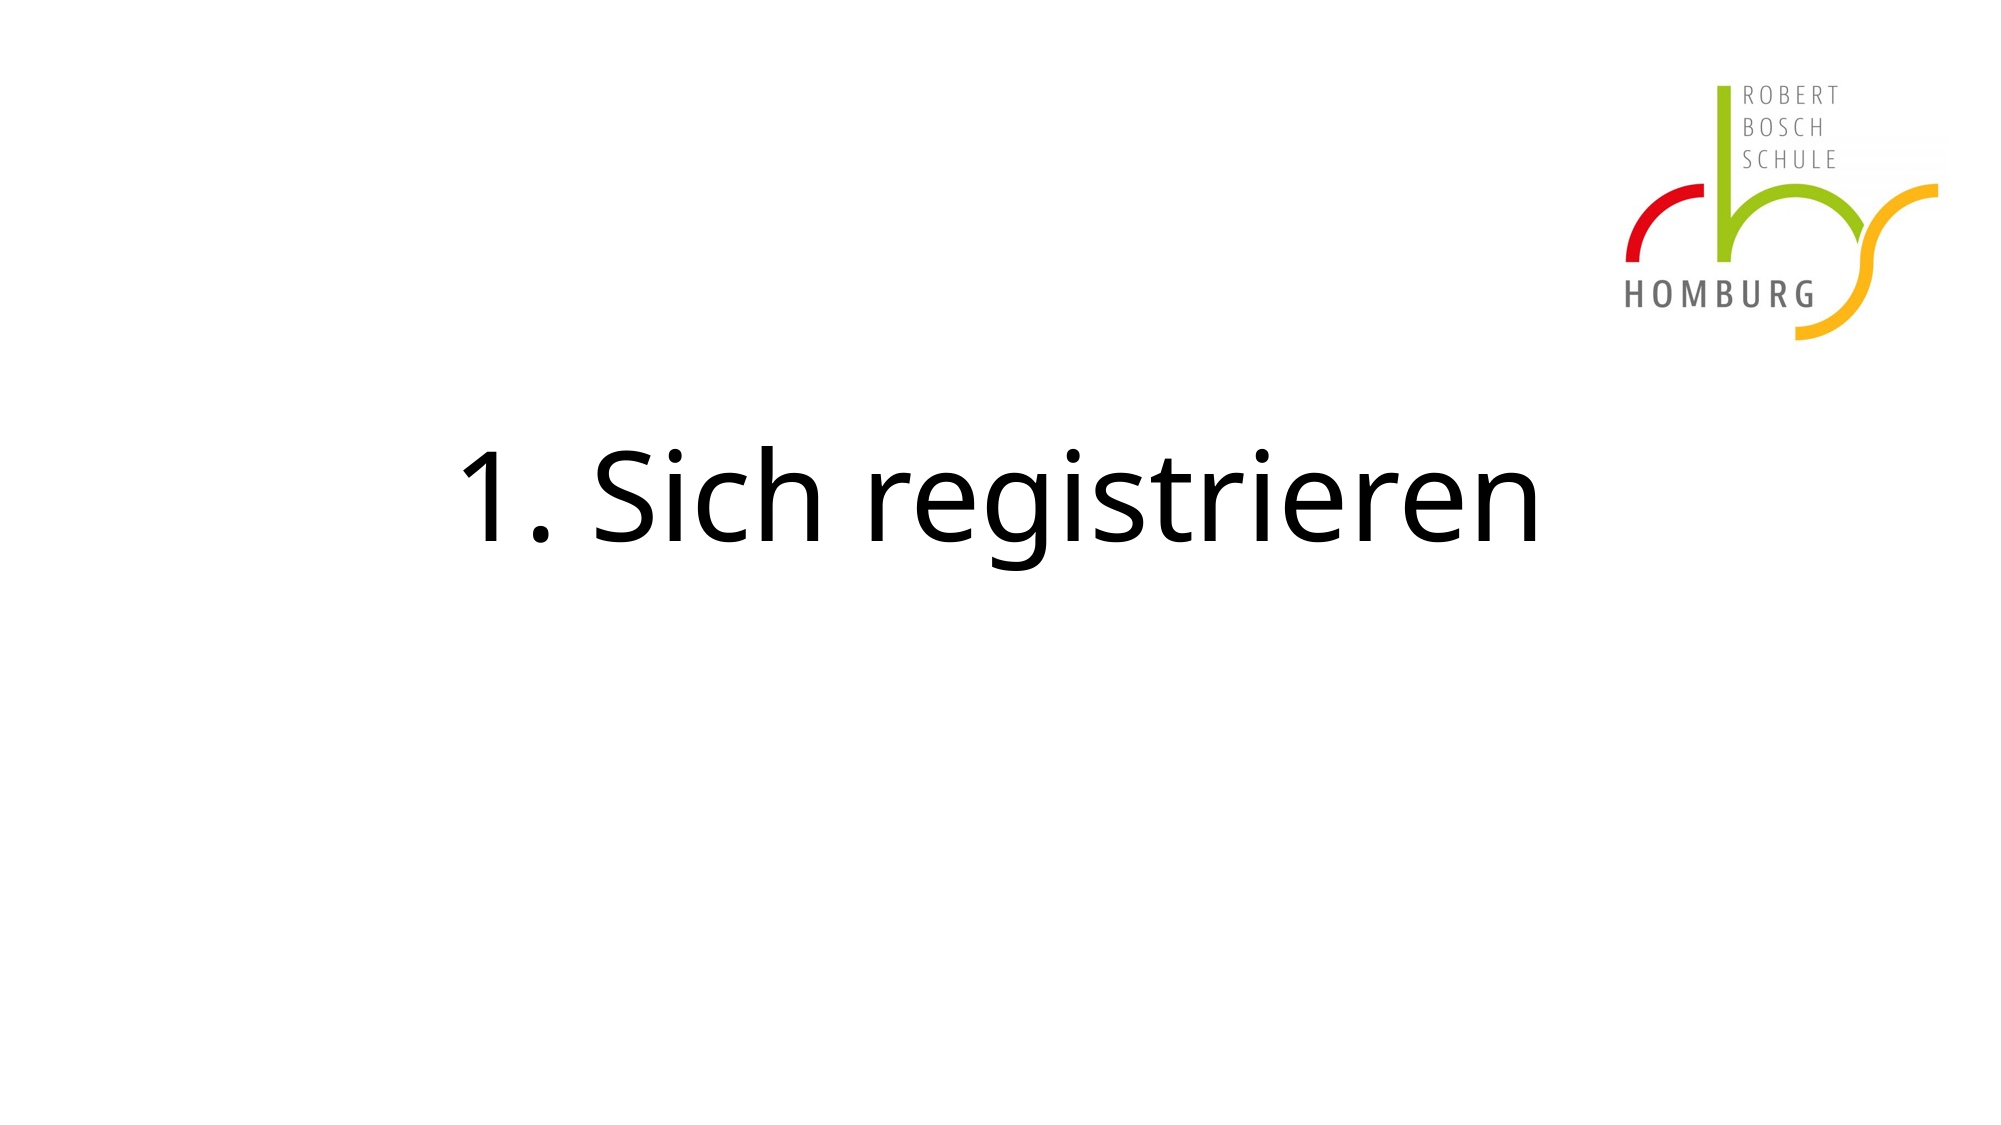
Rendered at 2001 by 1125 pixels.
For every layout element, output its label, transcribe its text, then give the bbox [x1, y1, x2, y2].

picture [1616, 47, 1948, 379]
title 1. Sich registrieren [249, 184, 1750, 576]
